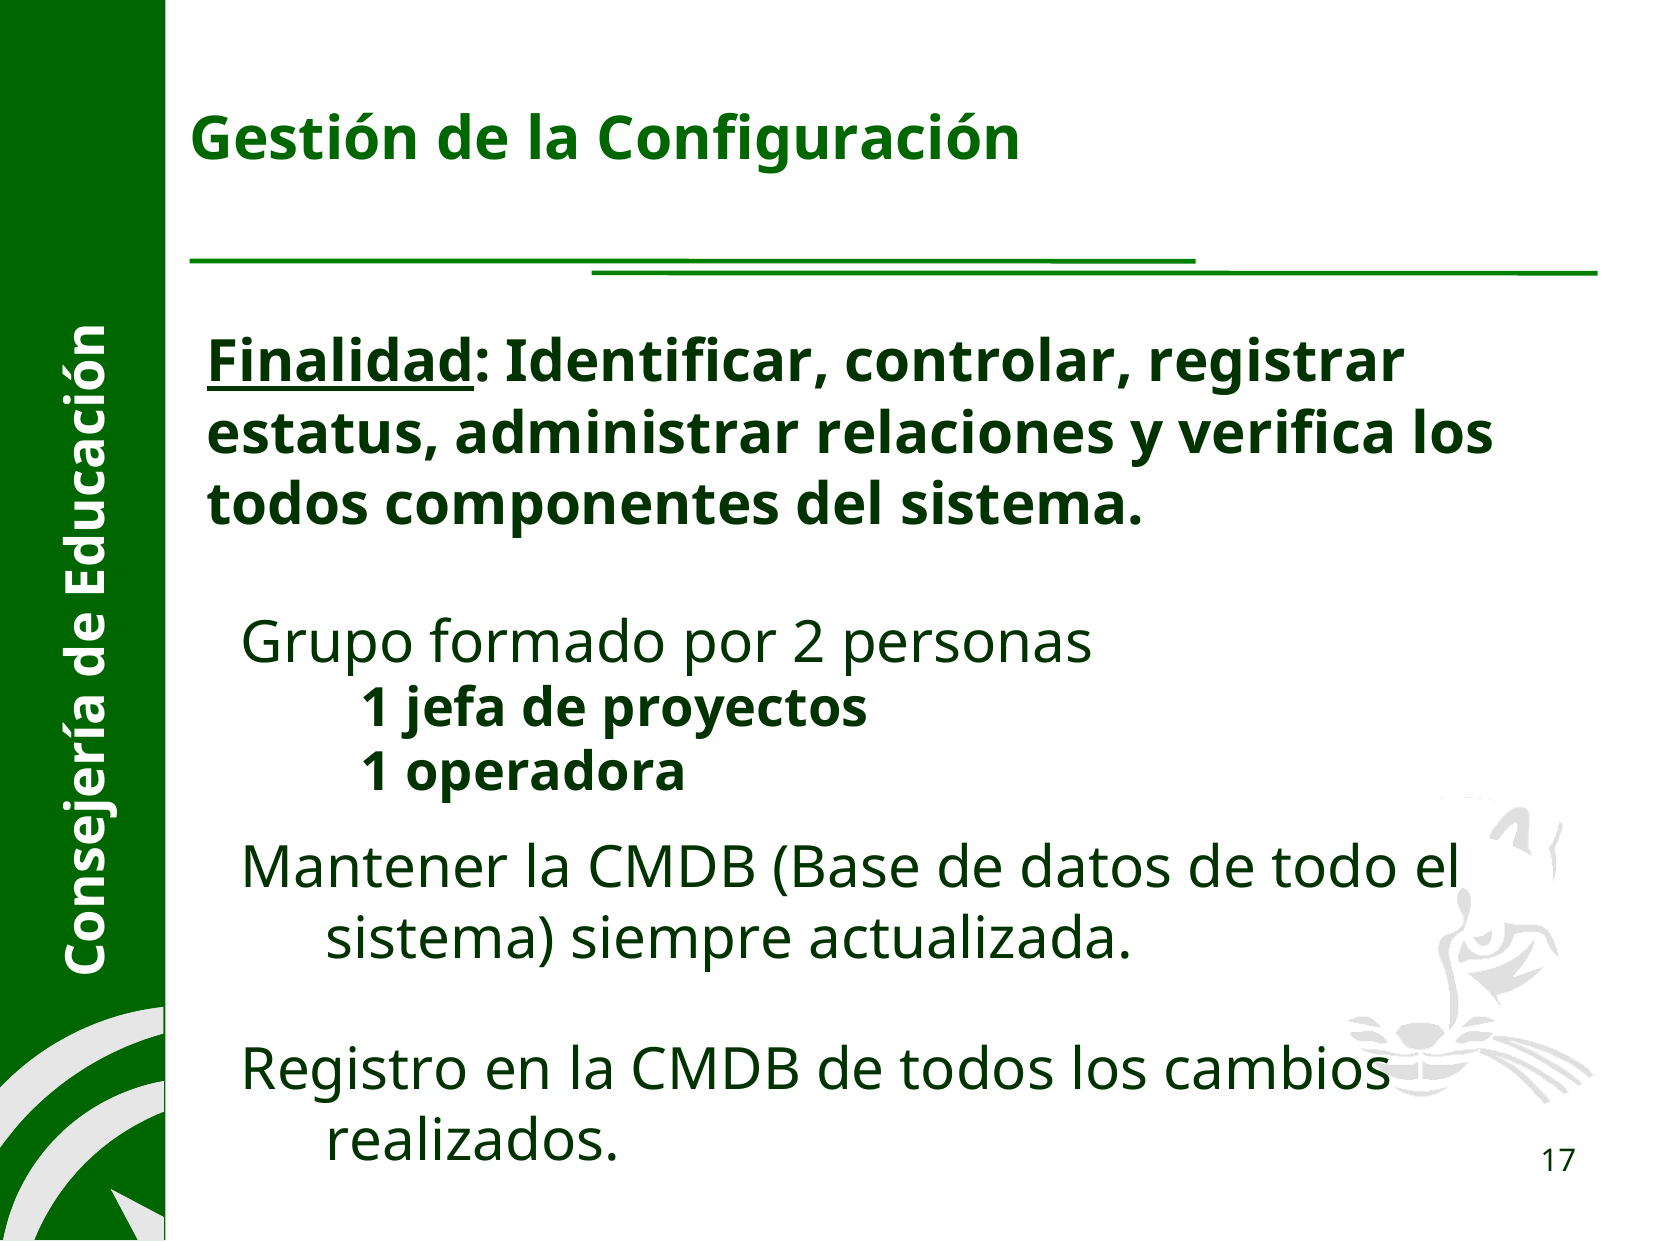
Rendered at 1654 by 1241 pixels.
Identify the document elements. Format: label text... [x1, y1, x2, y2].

list Finalidad: Identificar, controlar, registrar estatus, administrar relaciones y verifica los todos componentes del sistema. Grupo formado por 2 personas 1 jefa de proyectos 1 operadora Mantener la CMDB (Base de datos de todo el sistema) siempre actualizada. Registro en la CMDB de todos los cambios realizados. [206, 324, 1595, 1082]
picture [1269, 1082, 1595, 1122]
title Gestión de la Configuración [189, 64, 1594, 219]
